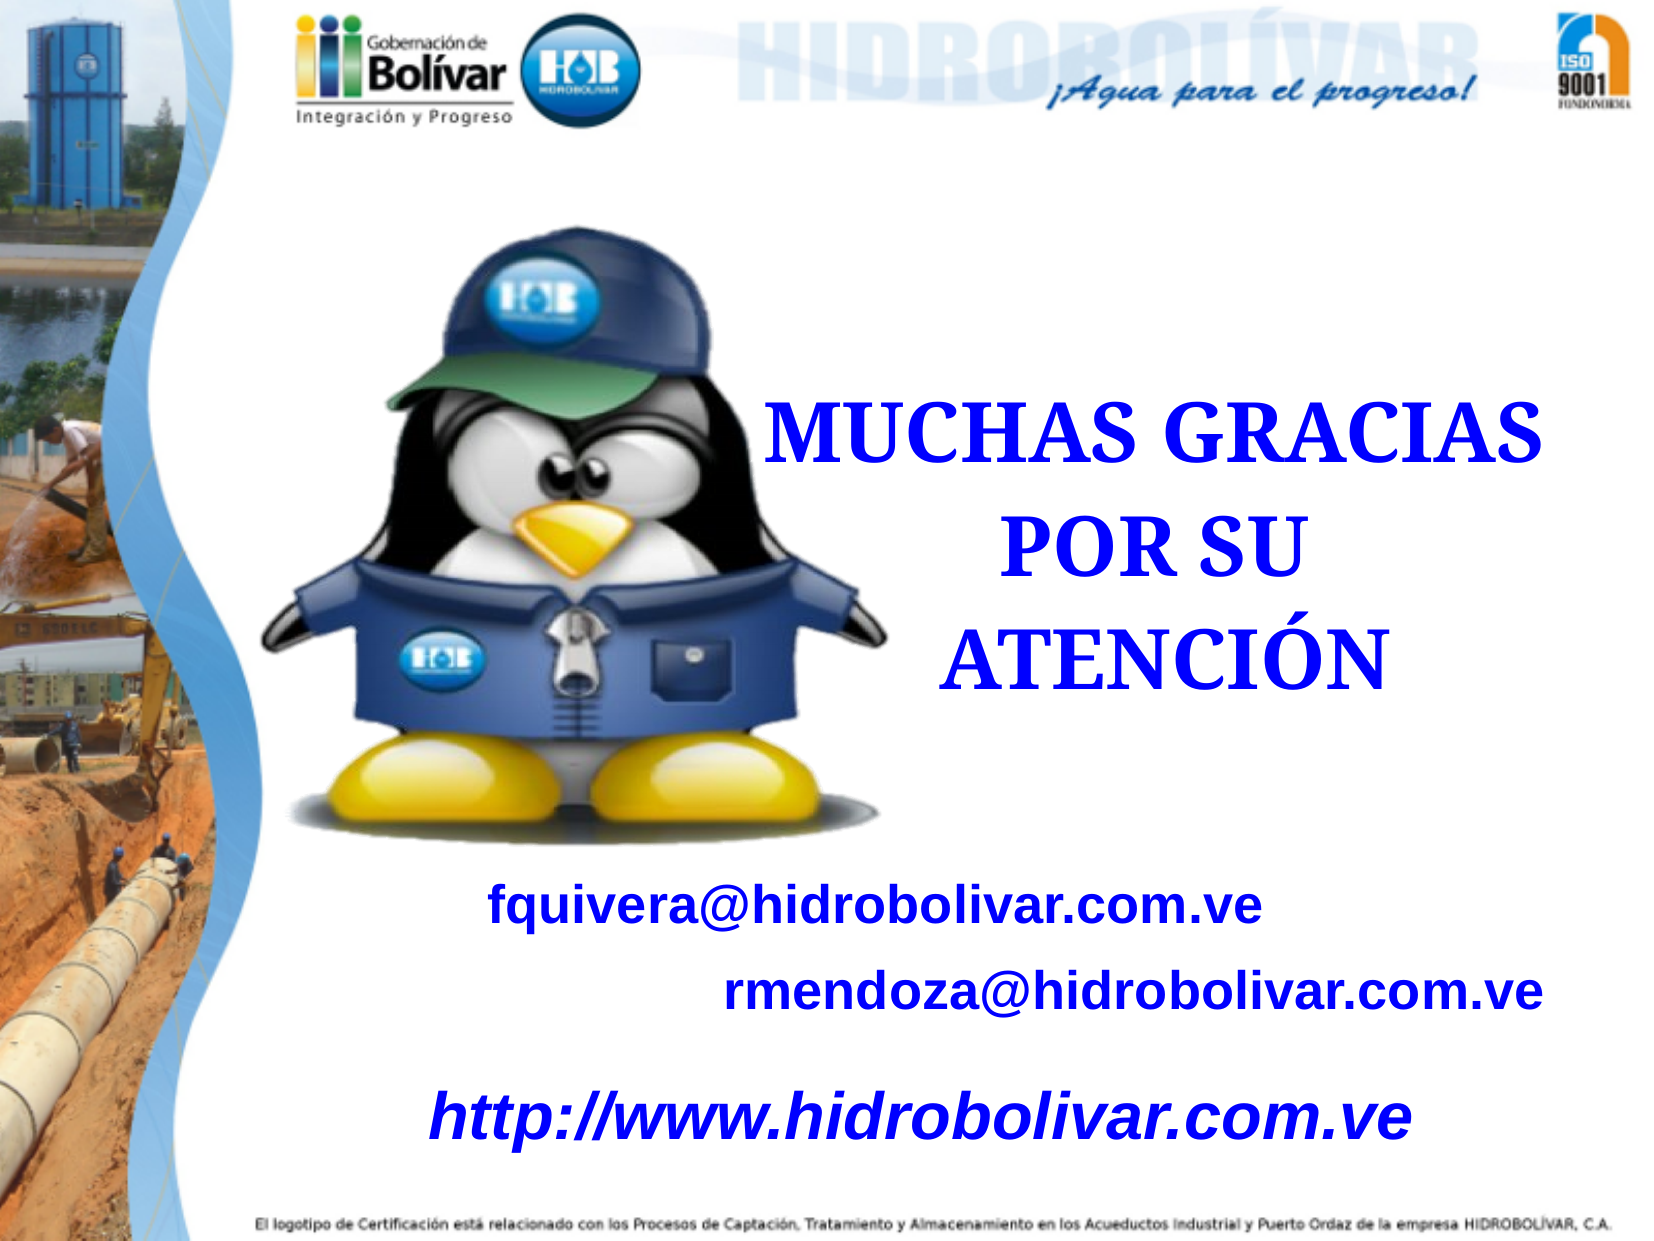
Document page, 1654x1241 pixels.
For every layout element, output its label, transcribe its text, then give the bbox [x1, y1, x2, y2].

text_box MUCHAS GRACIAS POR SU ATENCIÓN [667, 366, 1642, 686]
text_box rmendoza@hidrobolivar.com.ve [708, 953, 1564, 1029]
picture [0, 0, 1654, 1241]
text_box fquivera@hidrobolivar.com.ve [472, 866, 1329, 943]
text_box http://www.hidrobolivar.com.ve [413, 1071, 1440, 1162]
